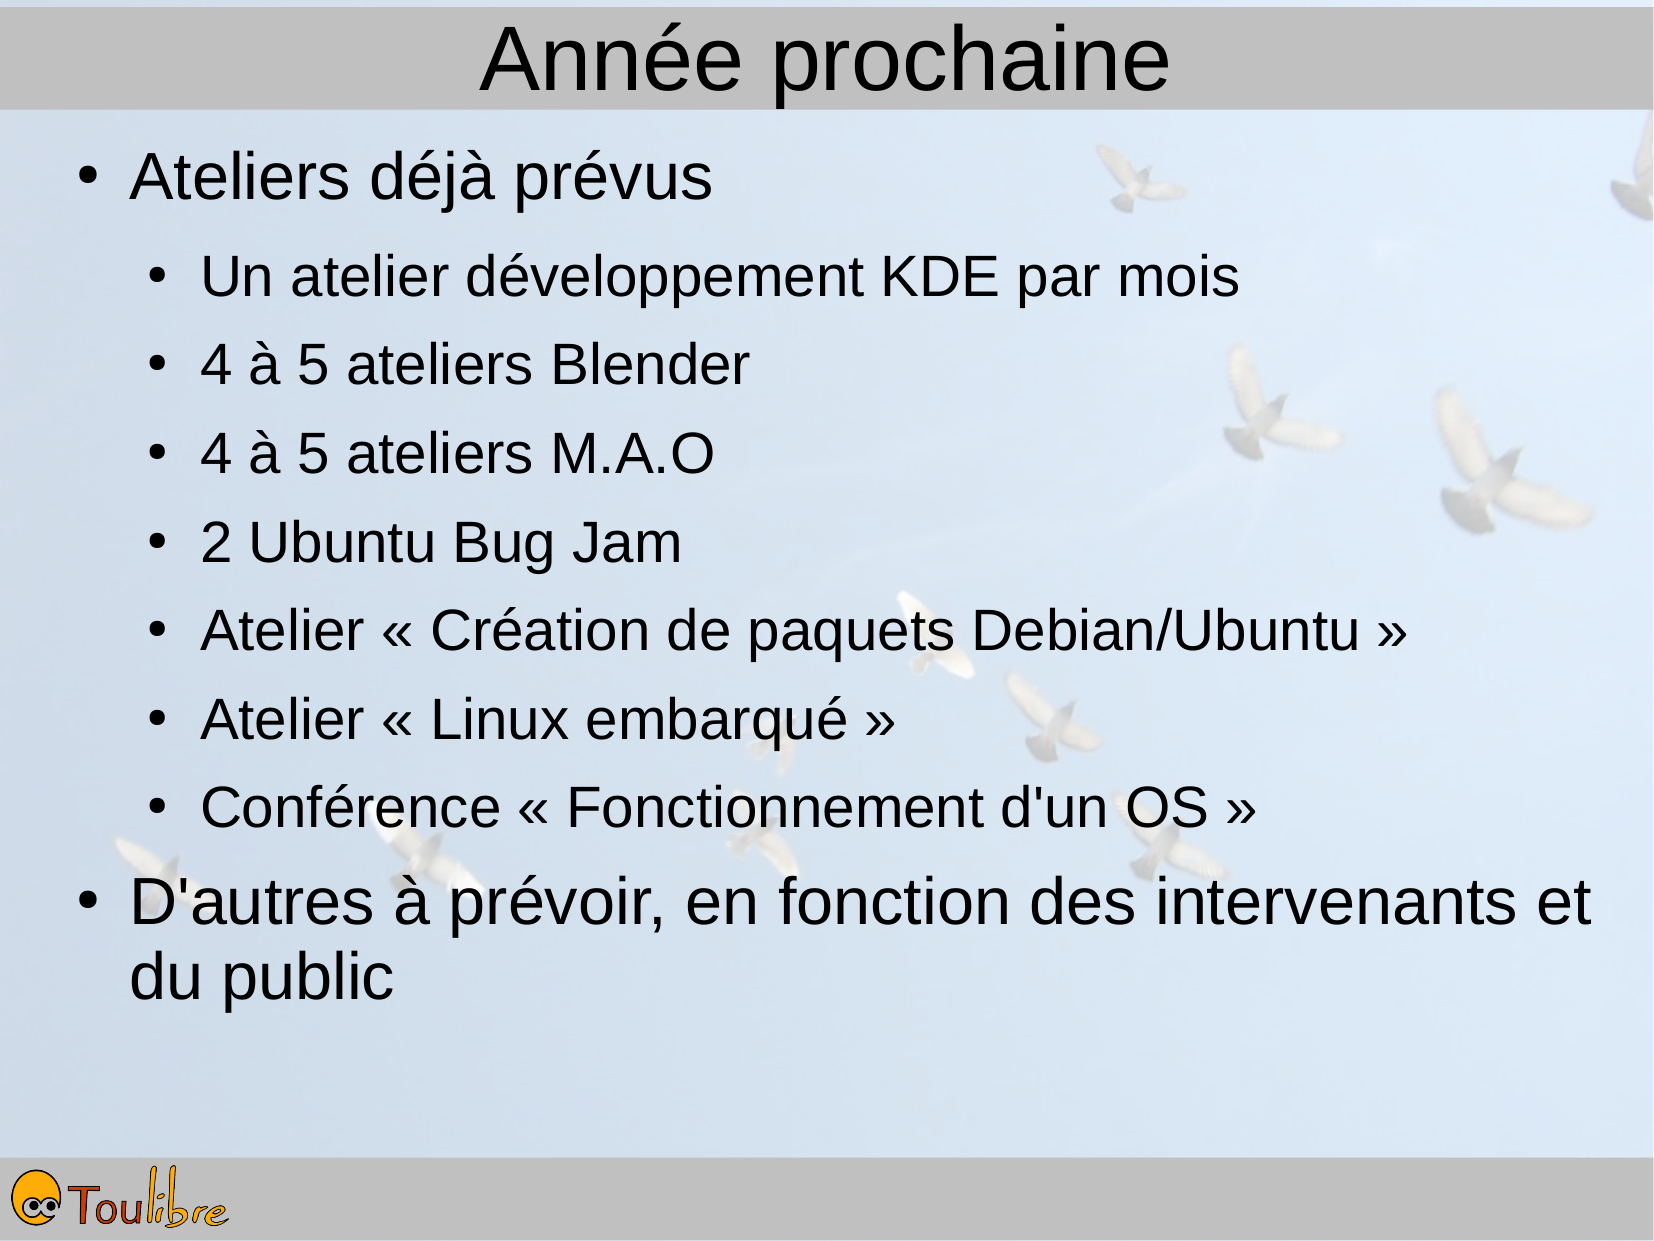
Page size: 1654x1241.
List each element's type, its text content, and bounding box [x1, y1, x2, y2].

list Ateliers déjà prévus Un atelier développement KDE par mois 4 à 5 ateliers Blender 4 à 5 ateliers M.A.O 2 Ubuntu Bug Jam Atelier « Création de paquets Debian/Ubuntu » Atelier « Linux embarqué » Conférence « Fonctionnement d'un OS » D'autres à prévoir, en fonction des intervenants et du public [58, 139, 1616, 1132]
picture [11, 1165, 229, 1228]
title Année prochaine [0, 7, 1654, 110]
